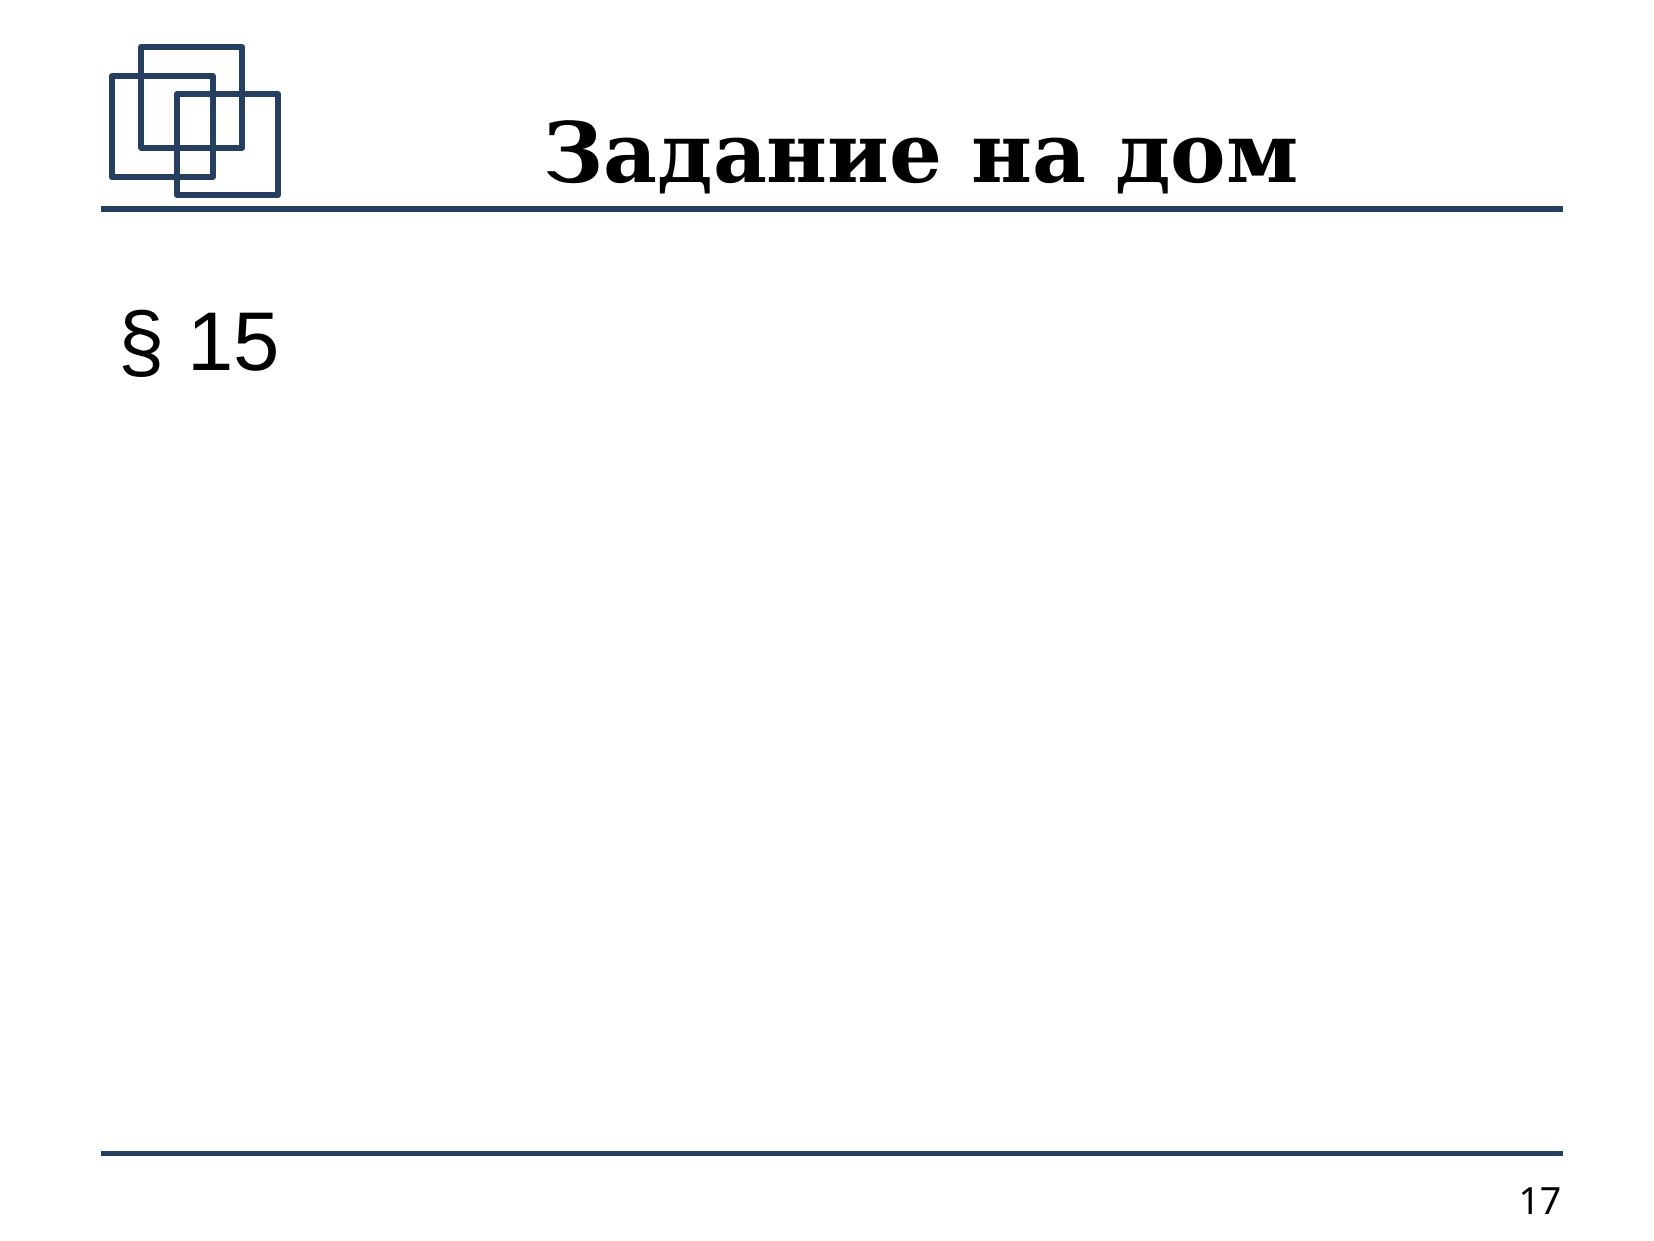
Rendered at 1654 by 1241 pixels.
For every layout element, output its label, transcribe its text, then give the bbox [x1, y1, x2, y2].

title Задание на дом [271, 49, 1571, 257]
list § 15 [47, 295, 1503, 1015]
